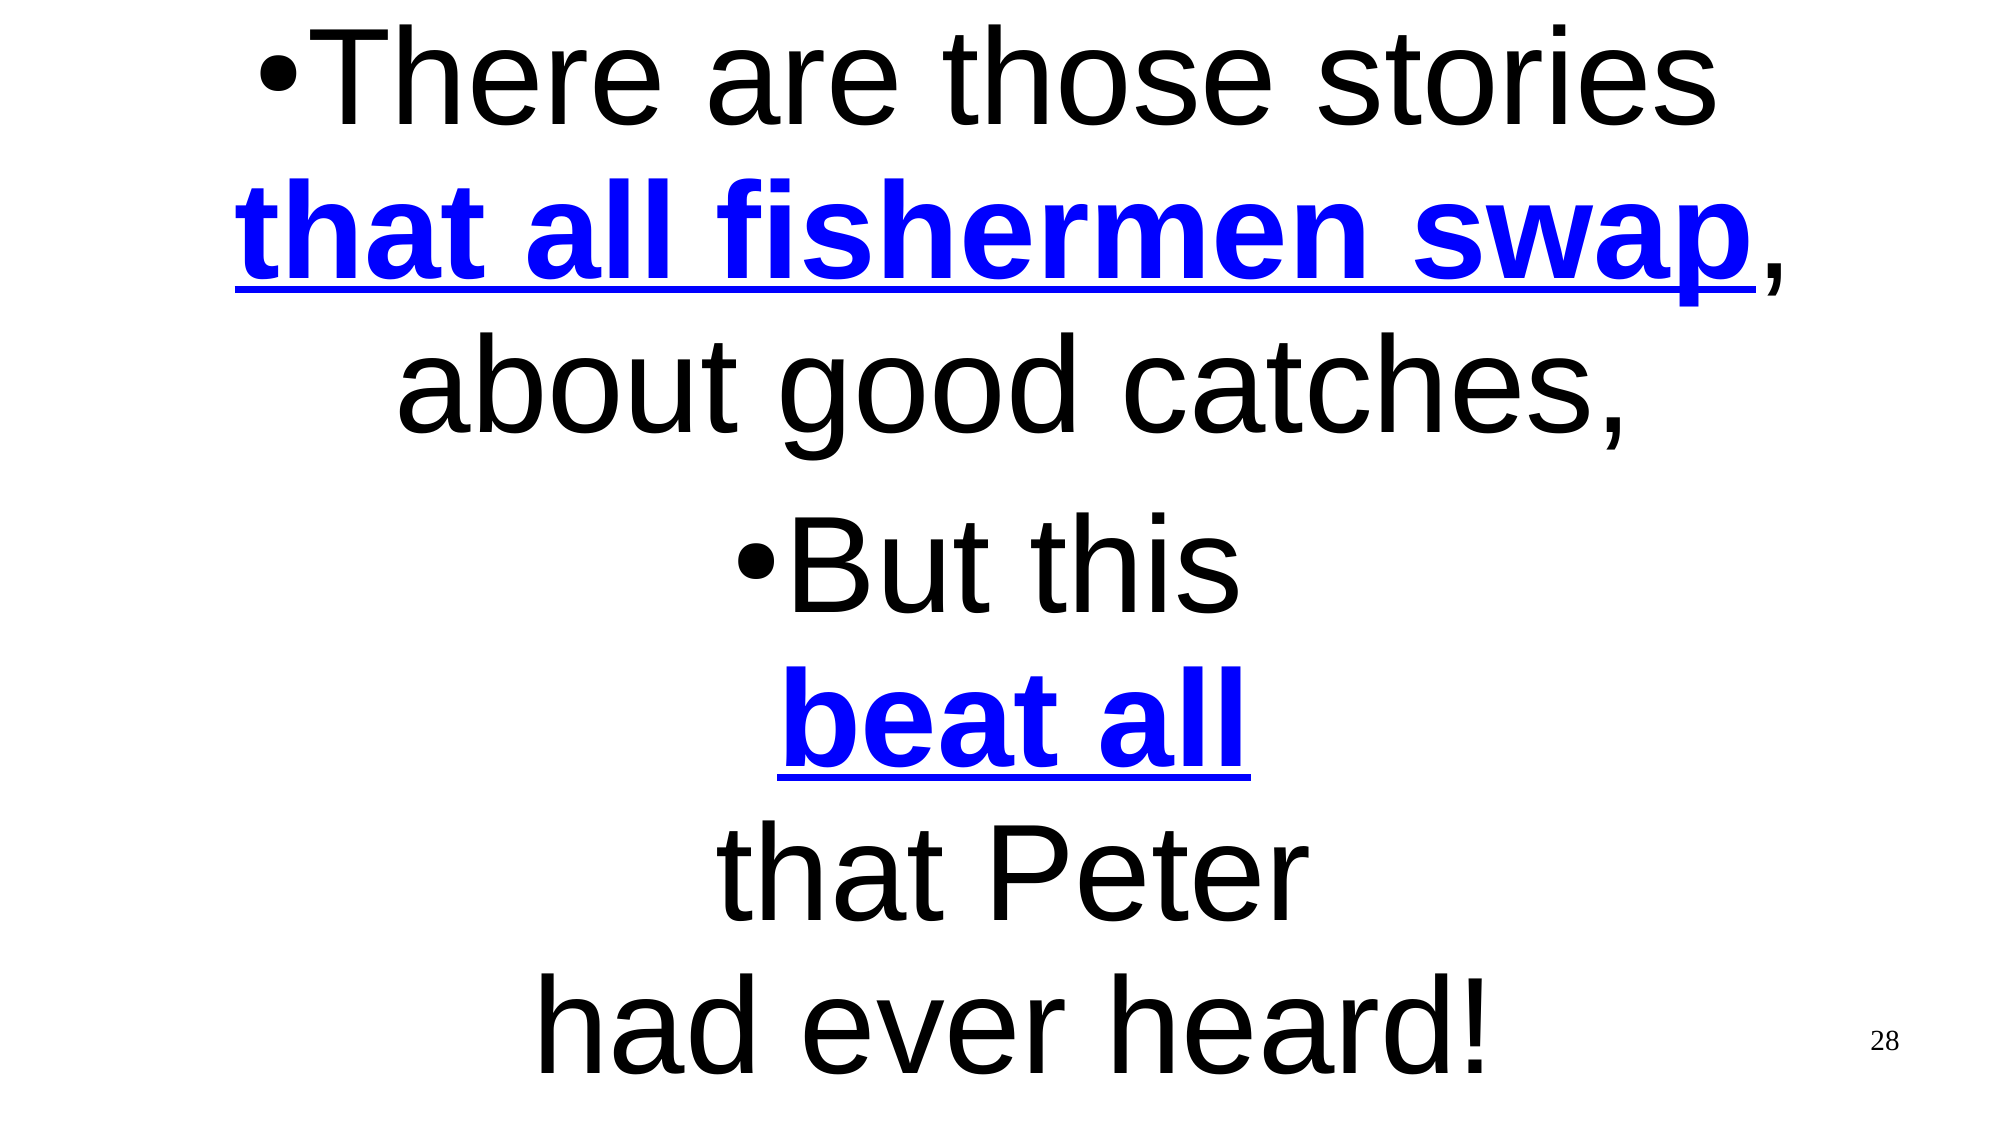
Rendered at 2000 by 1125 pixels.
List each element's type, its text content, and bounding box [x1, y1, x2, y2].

list There are those stories that all fishermen swap, about good catches, But this beat all that Peter had ever heard! [0, 0, 1996, 1123]
